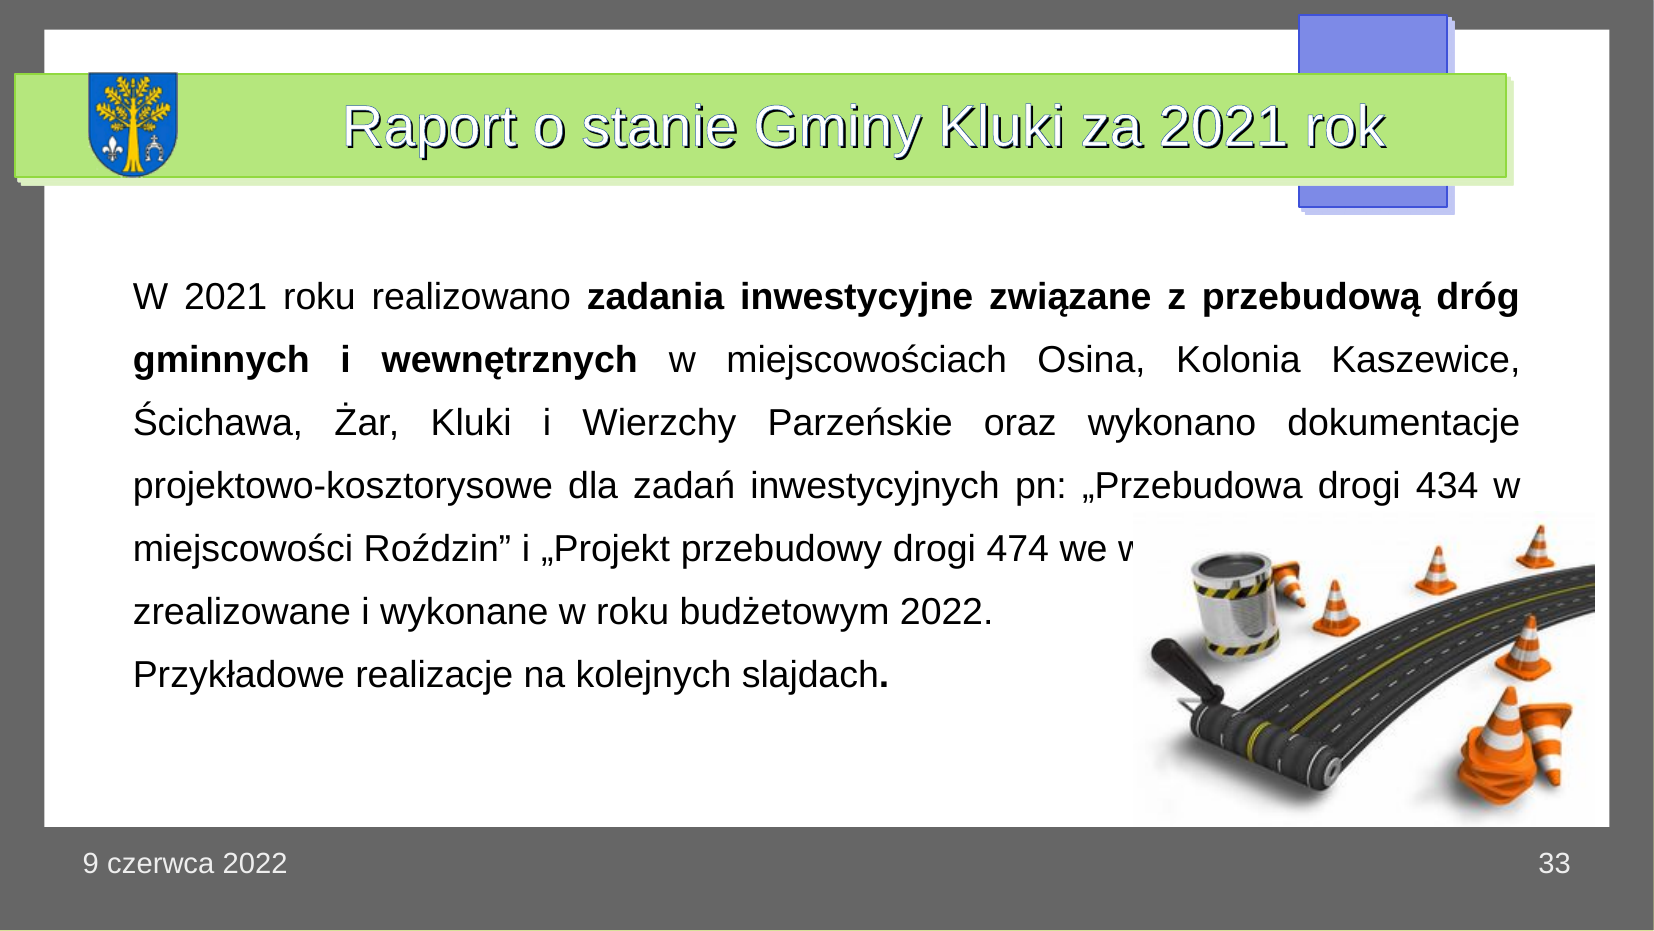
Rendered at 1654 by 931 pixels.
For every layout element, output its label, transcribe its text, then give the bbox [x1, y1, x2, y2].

picture [88, 72, 178, 178]
title Raport o stanie Gminy Kluki za 2021 rok [236, 73, 1654, 178]
picture [1133, 511, 1595, 827]
text_box W 2021 roku realizowano zadania inwestycyjne związane z przebudową dróg gminnych i wewnętrznych w miejscowościach Osina, Kolonia Kaszewice, Ścichawa, Żar, Kluki i Wierzchy Parzeńskie oraz wykonano dokumentacje projektowo-kosztorysowe dla zadań inwestycyjnych pn: „Przebudowa drogi 434 w miejscowości Roździn” i „Projekt przebudowy drogi 474 we wsi Lesisko”, które będą zrealizowane i wykonane w roku budżetowym 2022. Przykładowe realizacje na kolejnych slajdach. [118, 236, 1536, 768]
